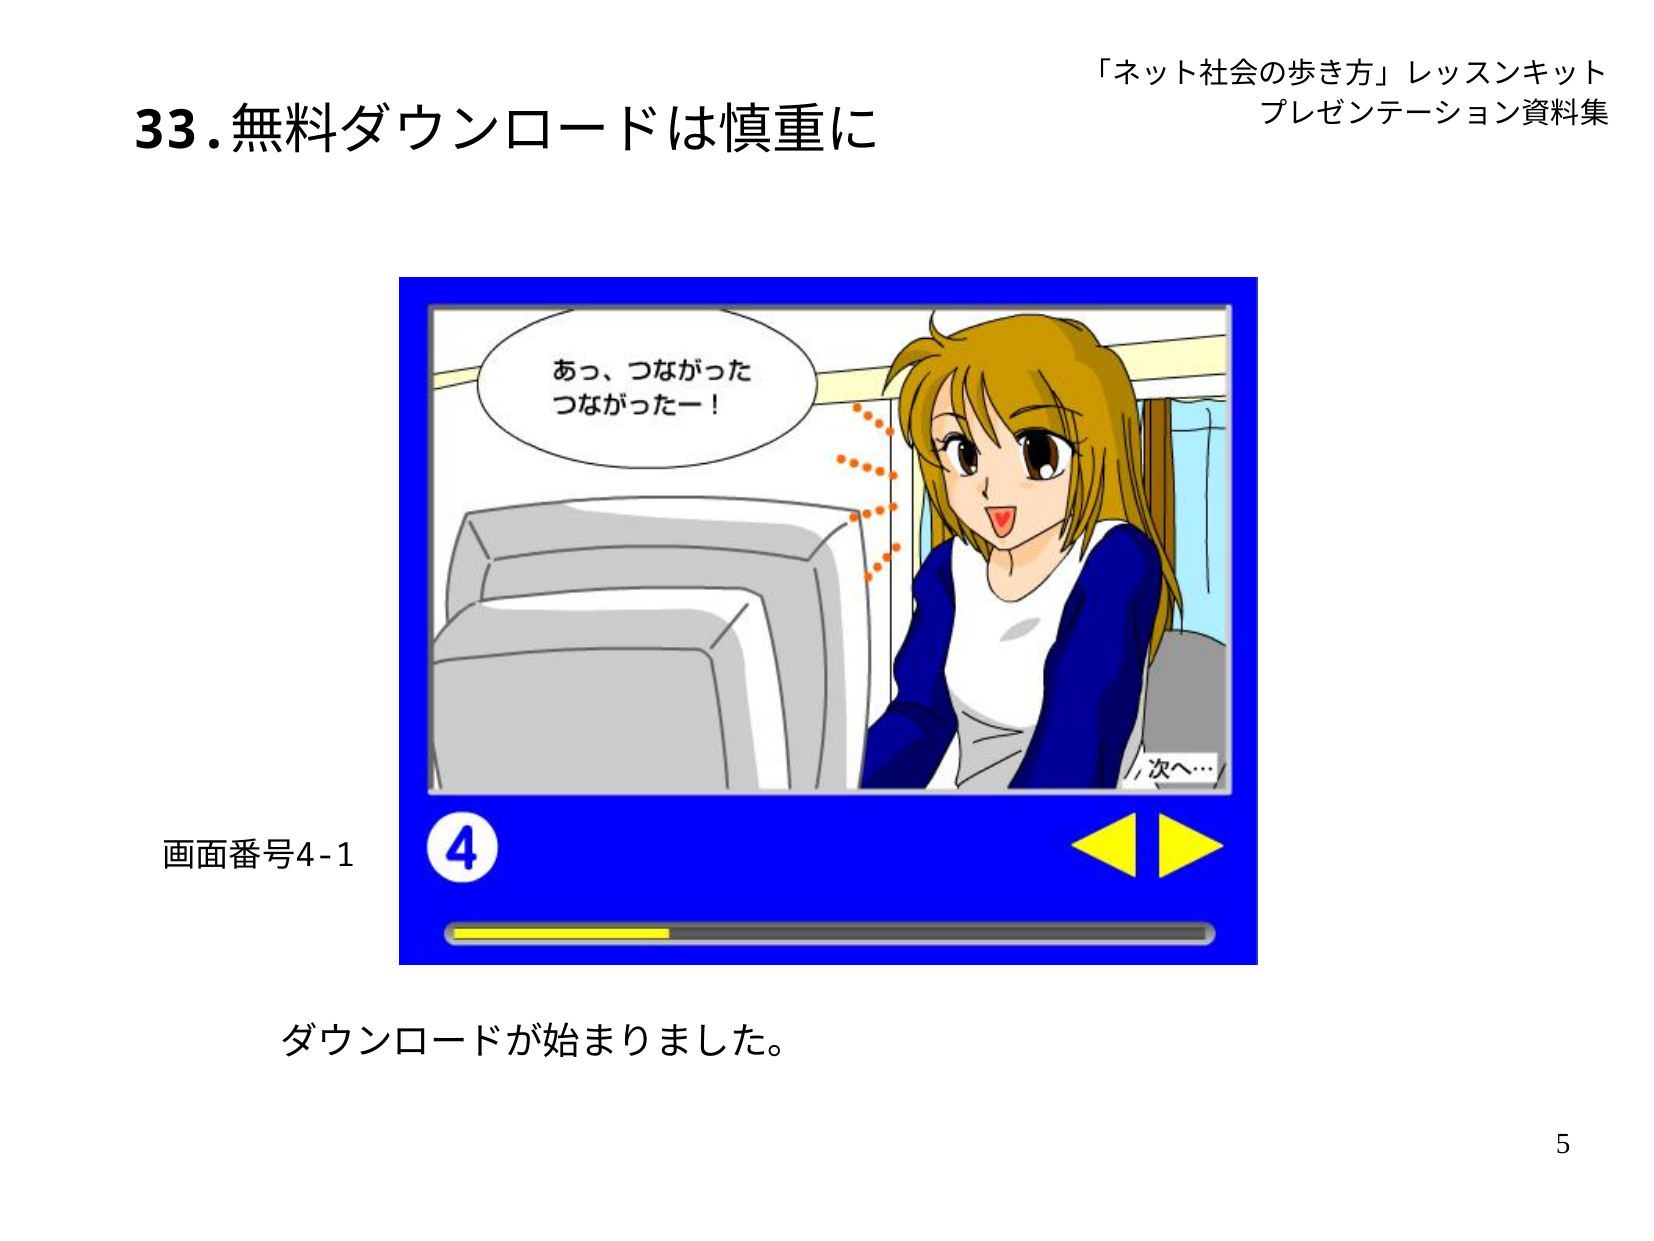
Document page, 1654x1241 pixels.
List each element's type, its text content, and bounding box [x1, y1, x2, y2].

text_box 「ネット社会の歩き方」レッスンキット プレゼンテーション資料集 [1062, 44, 1625, 139]
text_box ダウンロードが始まりました。 [265, 1003, 1447, 1074]
text_box 画面番号4-1 [147, 826, 384, 882]
text_box 33.無料ダウンロードは慎重に [118, 88, 1241, 169]
picture [399, 277, 1258, 965]
